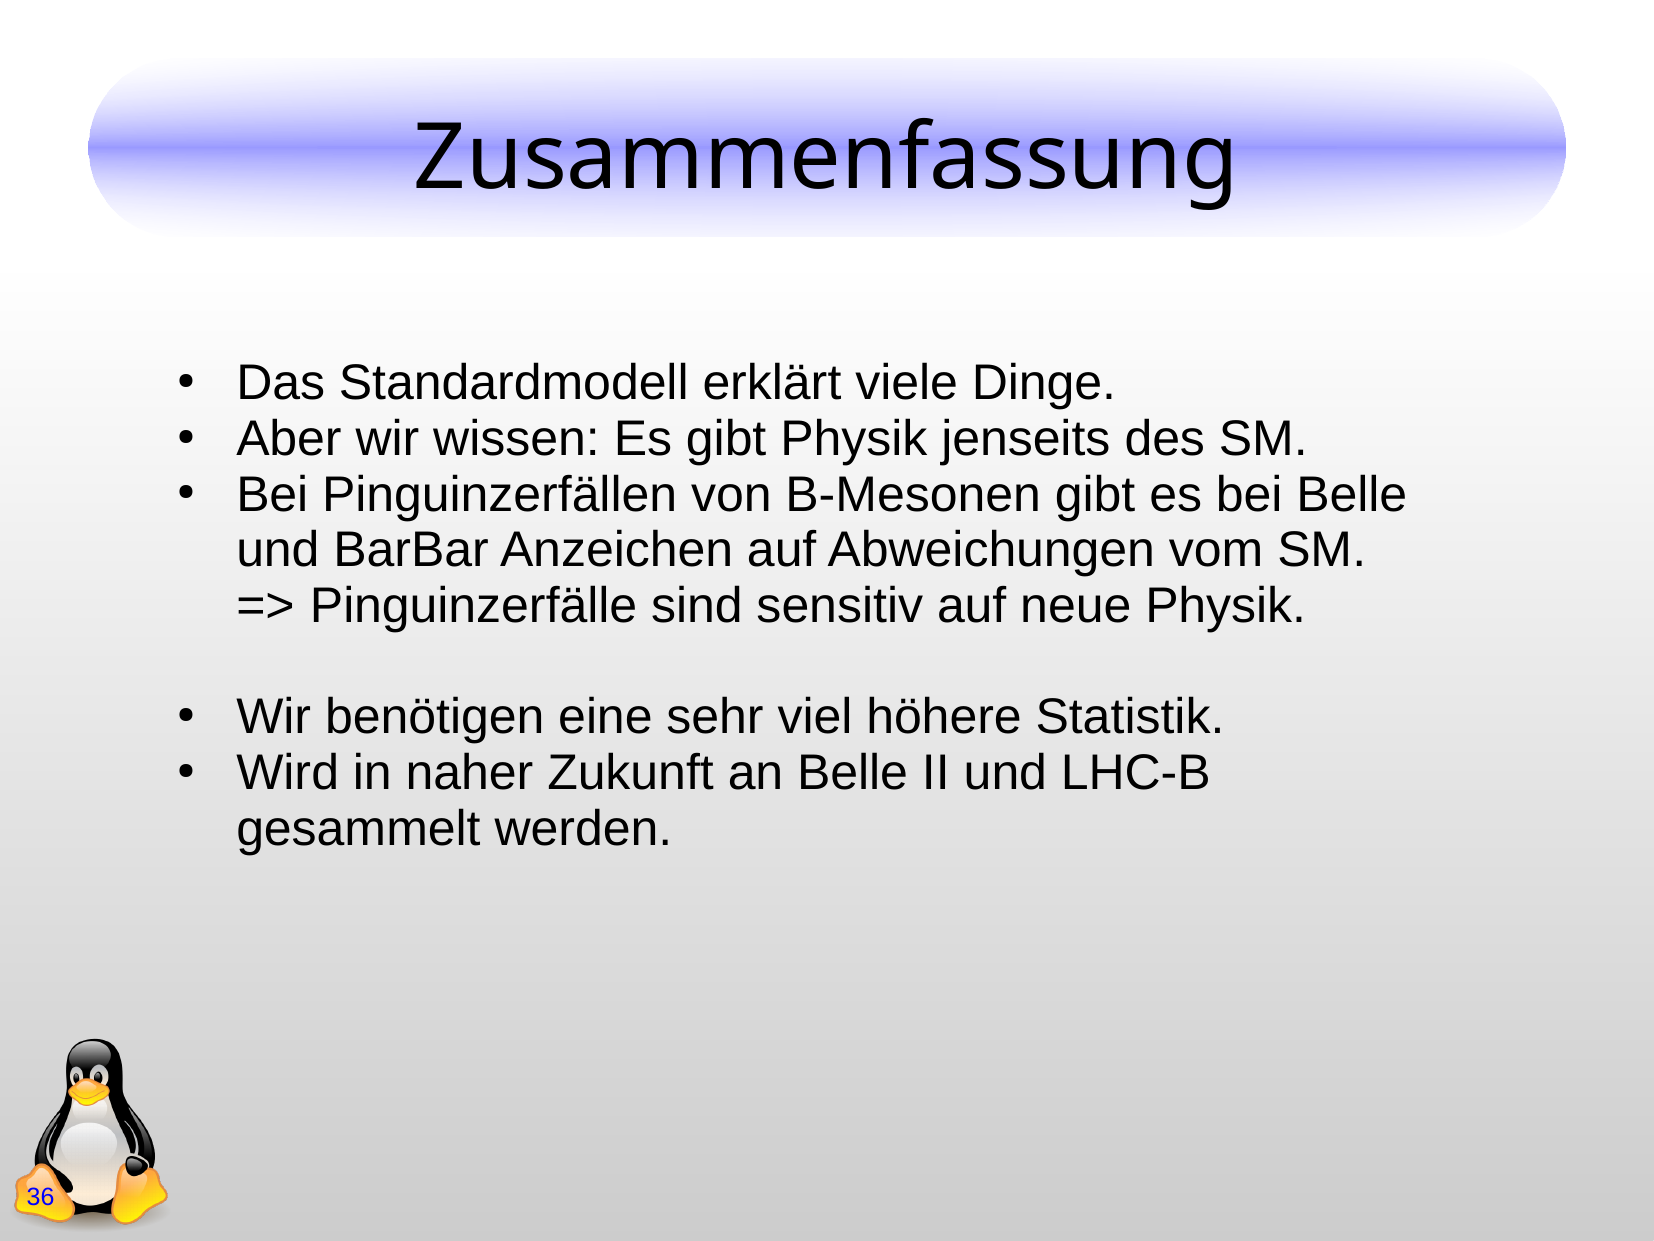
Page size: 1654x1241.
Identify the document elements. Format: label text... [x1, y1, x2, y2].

text_box Das Standardmodell erklärt viele Dinge. Aber wir wissen: Es gibt Physik jenseits des SM. Bei Pinguinzerfällen von B-Mesonen gibt es bei Belle und BarBar Anzeichen auf Abweichungen vom SM. => Pinguinzerfälle sind sensitiv auf neue Physik. Wir benötigen eine sehr viel höhere Statistik. Wird in naher Zukunft an Belle II und LHC-B gesammelt werden. [177, 354, 1447, 1004]
title Zusammenfassung [82, 56, 1571, 250]
picture [2, 1030, 178, 1241]
